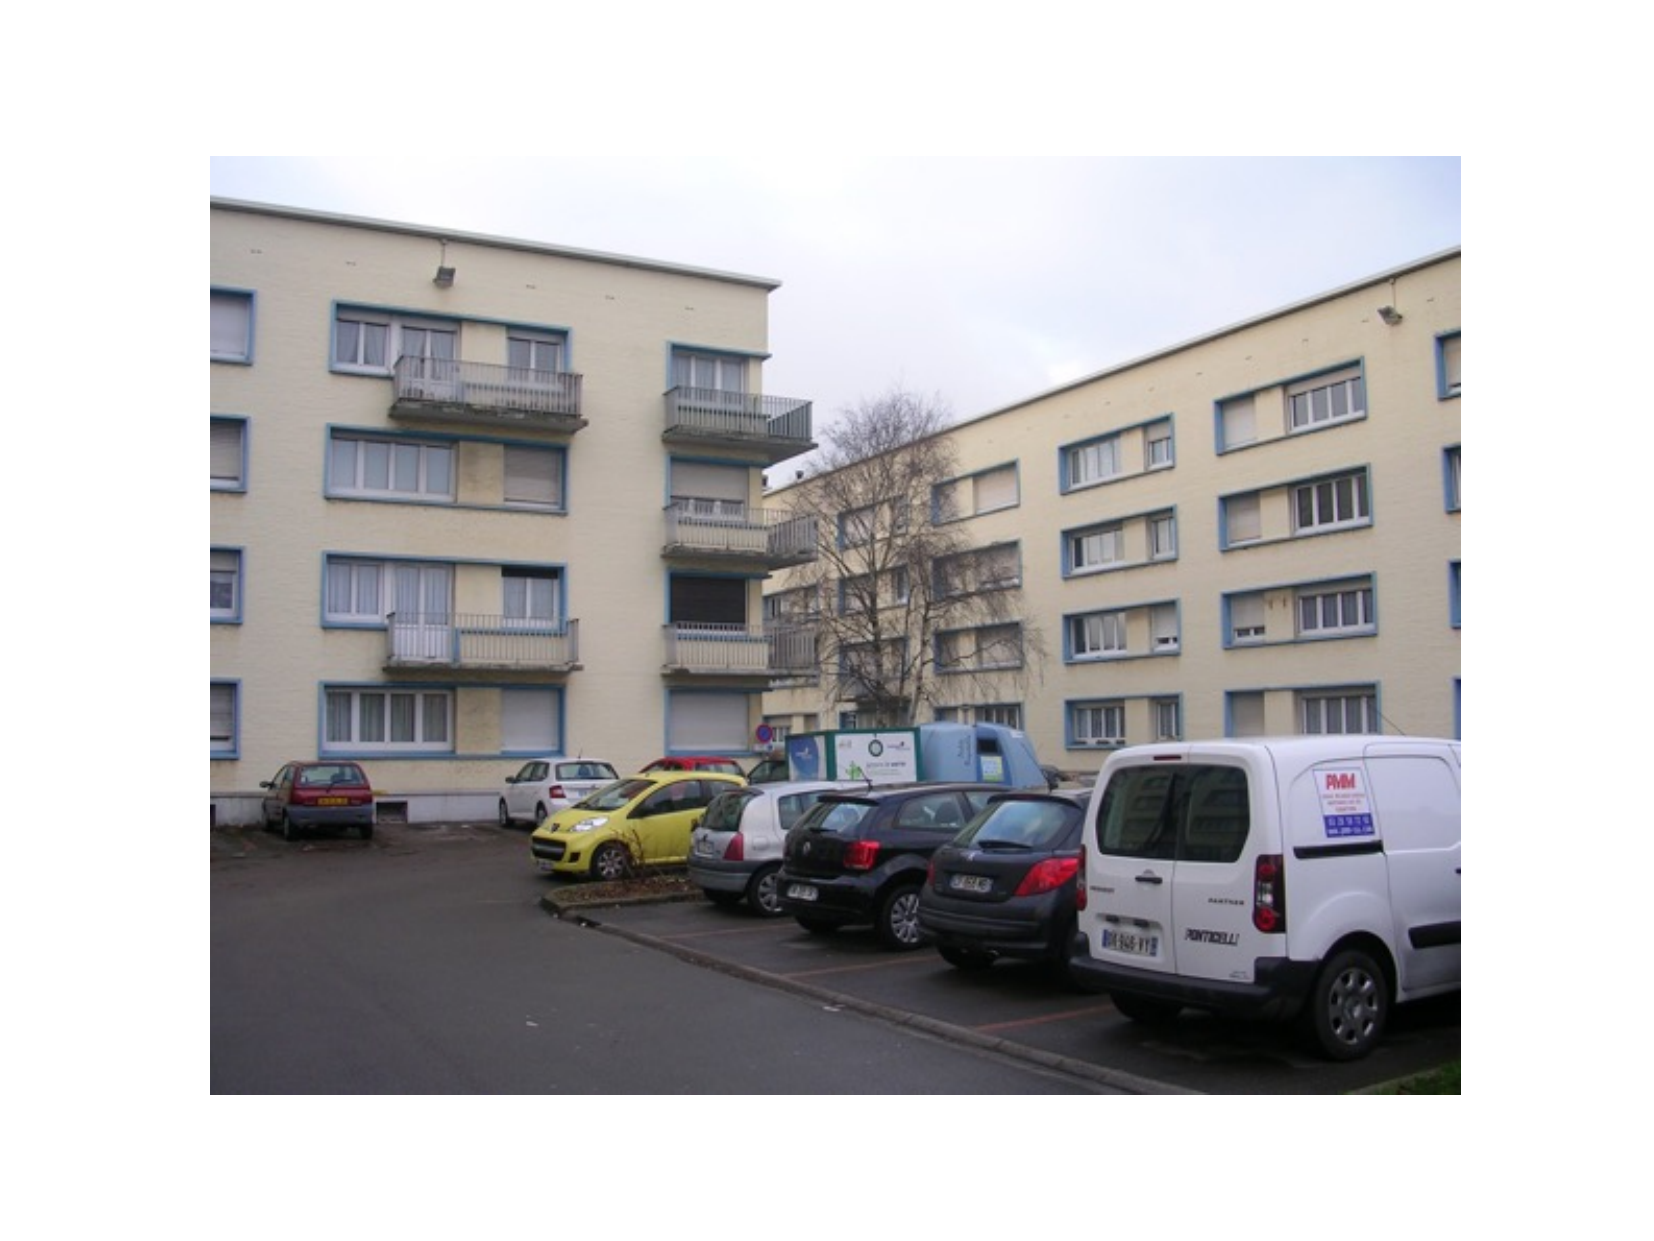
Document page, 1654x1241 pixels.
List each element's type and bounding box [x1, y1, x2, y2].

picture [210, 156, 1461, 1095]
